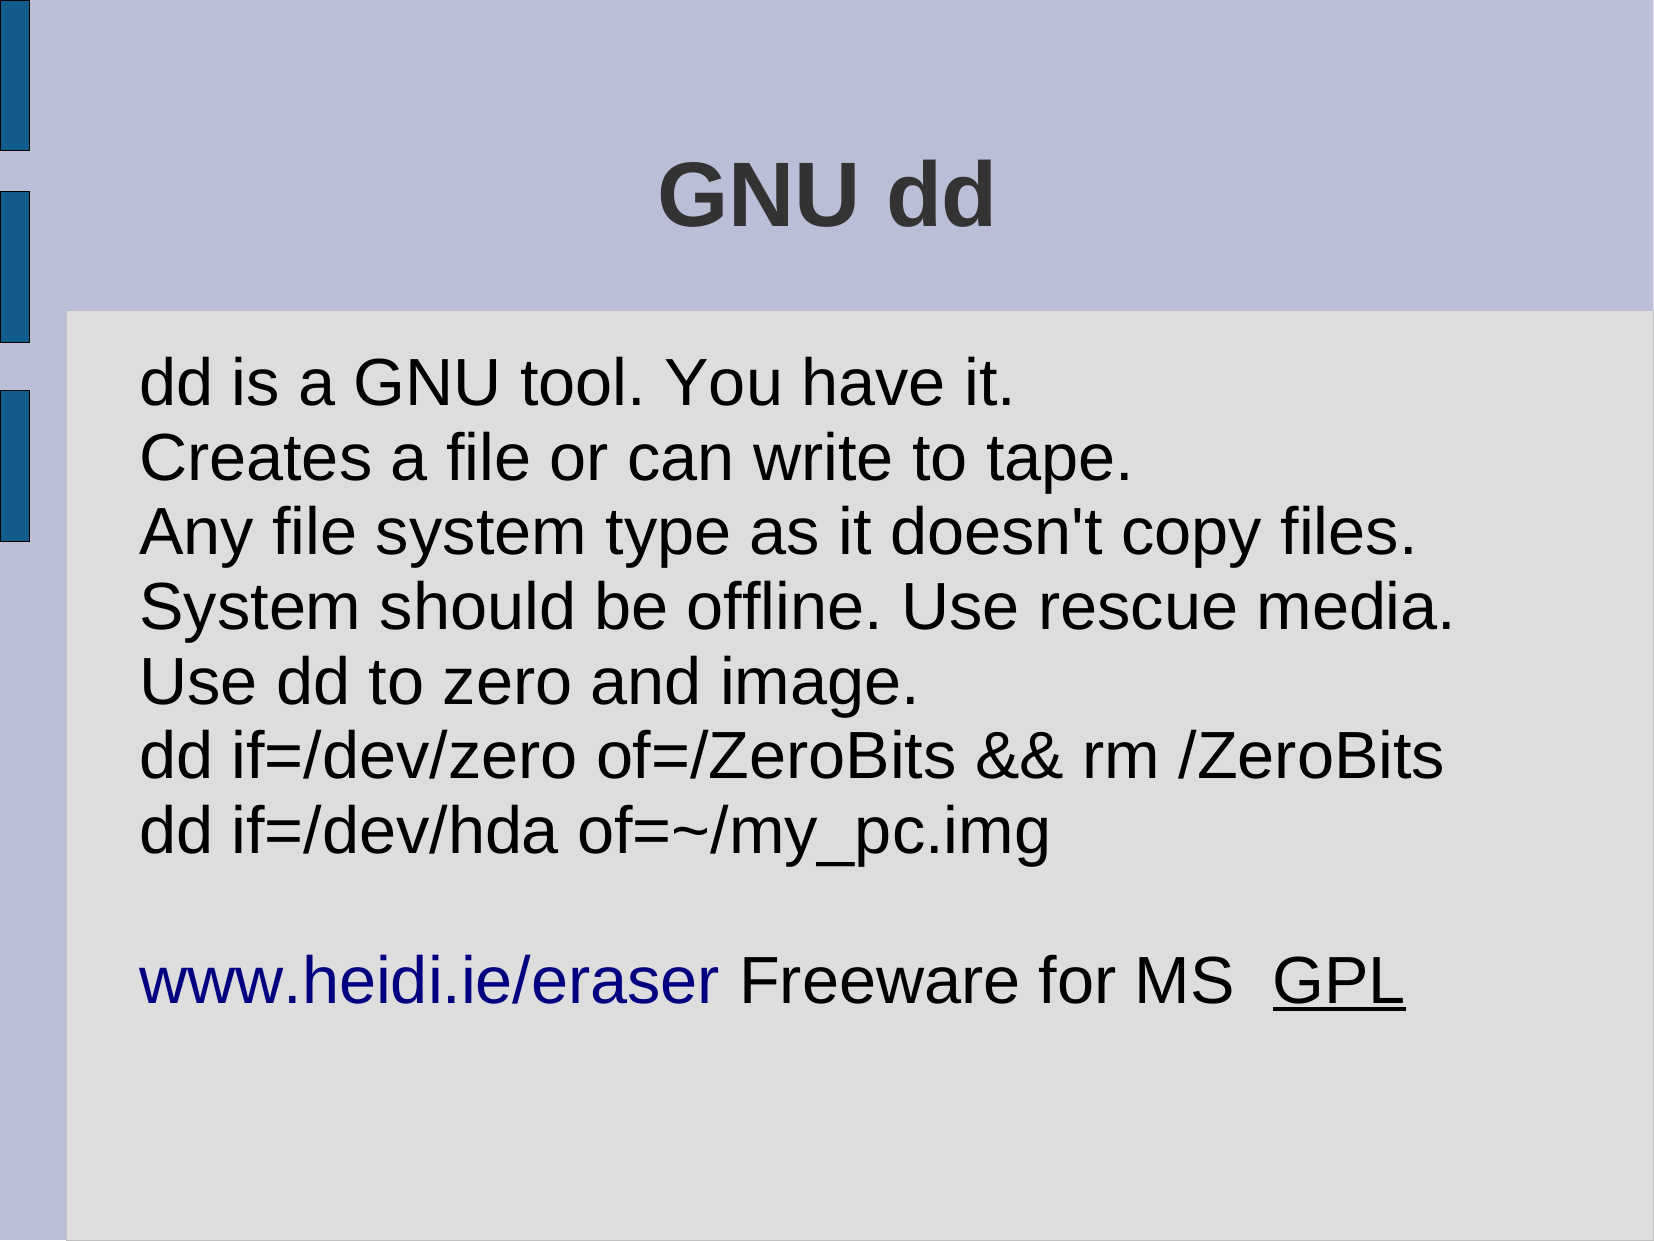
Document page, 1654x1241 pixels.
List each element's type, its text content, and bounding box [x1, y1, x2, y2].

list dd is a GNU tool. You have it. Creates a file or can write to tape. Any file system type as it doesn't copy files. System should be offline. Use rescue media. Use dd to zero and image. dd if=/dev/zero of=/ZeroBits && rm /ZeroBits dd if=/dev/hda of=~/my_pc.img www.heidi.ie/eraser Freeware for MS GPL [121, 344, 1534, 1241]
title GNU dd [121, 91, 1534, 299]
